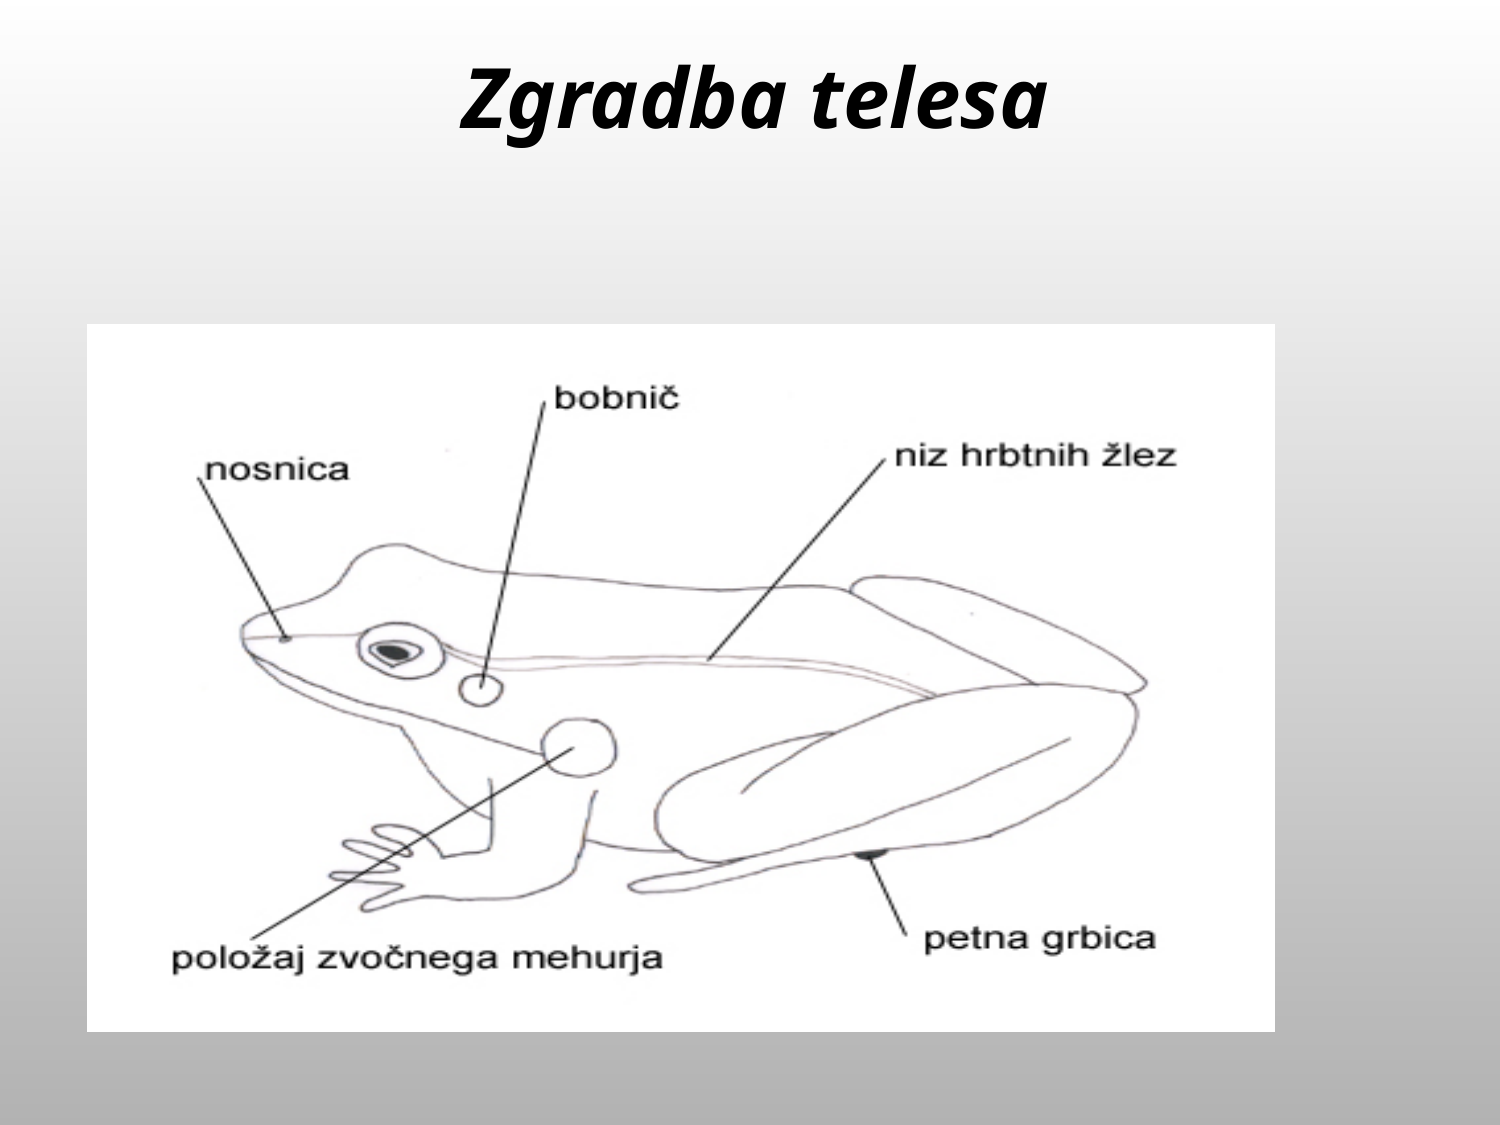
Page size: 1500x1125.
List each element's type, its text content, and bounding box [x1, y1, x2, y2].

text_box Zgradba telesa [362, 37, 1150, 324]
picture [87, 324, 1275, 1032]
